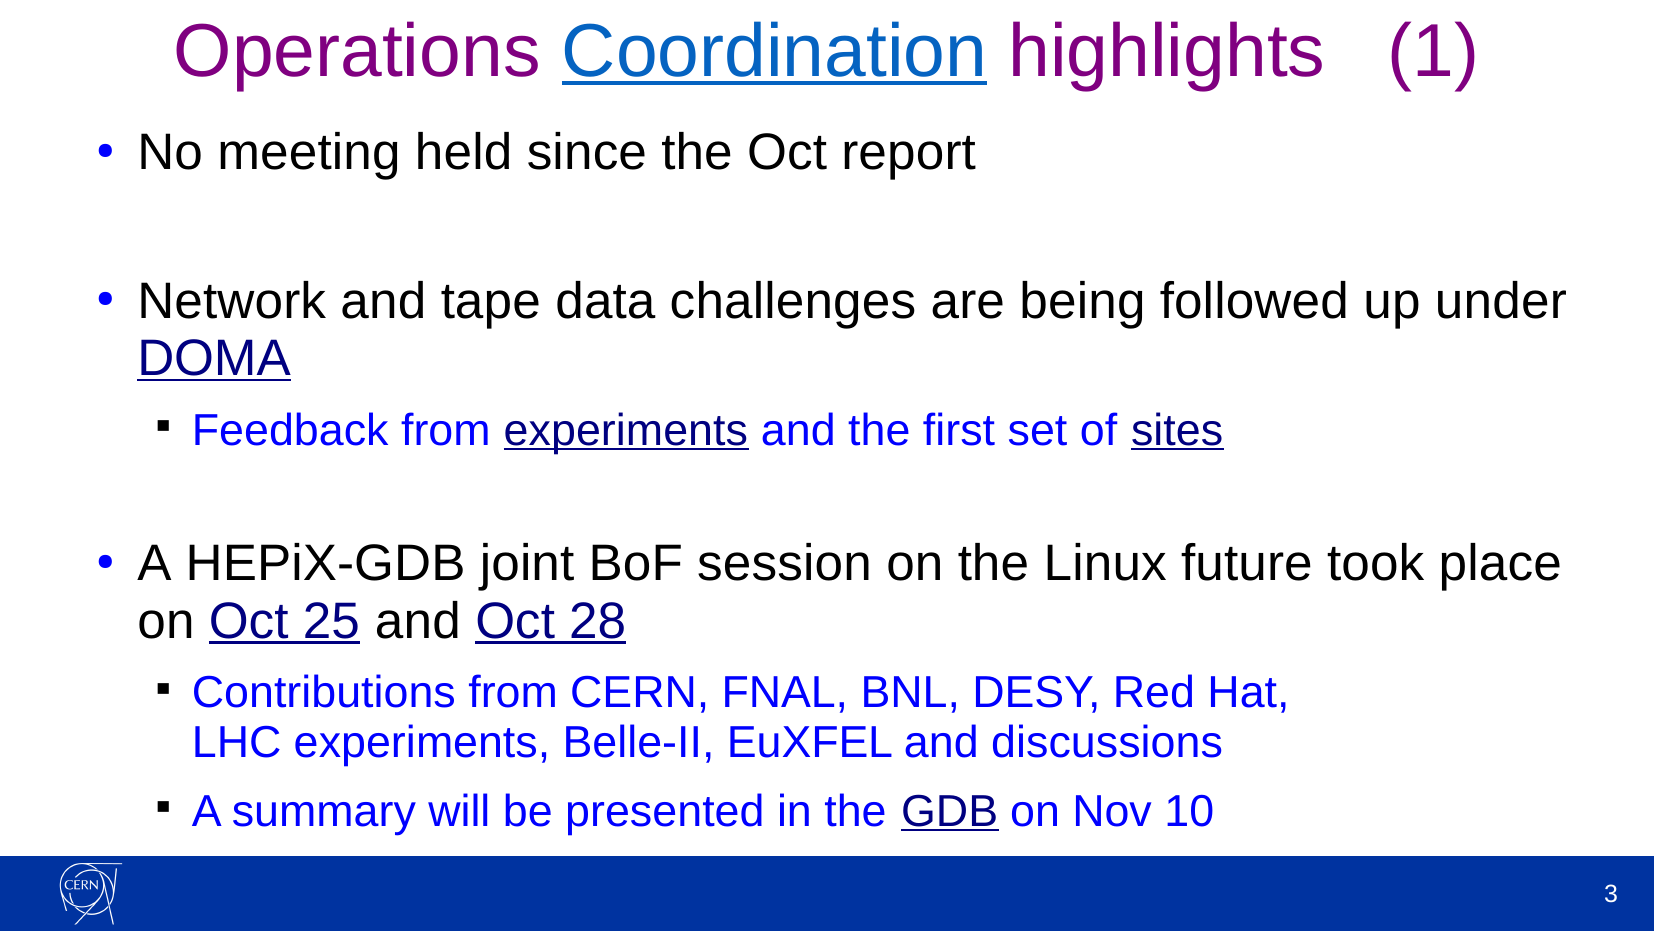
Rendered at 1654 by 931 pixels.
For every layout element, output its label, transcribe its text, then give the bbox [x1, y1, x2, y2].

title Operations Coordination highlights (1) [82, 1, 1571, 107]
picture [56, 859, 127, 928]
list No meeting held since the Oct report Network and tape data challenges are being followed up under DOMA Feedback from experiments and the first set of sites A HEPiX-GDB joint BoF session on the Linux future took place on Oct 25 and Oct 28 Contributions from CERN, FNAL, BNL, DESY, Red Hat, LHC experiments, Belle-II, EuXFEL and discussions A summary will be presented in the GDB on Nov 10 [82, 123, 1571, 839]
